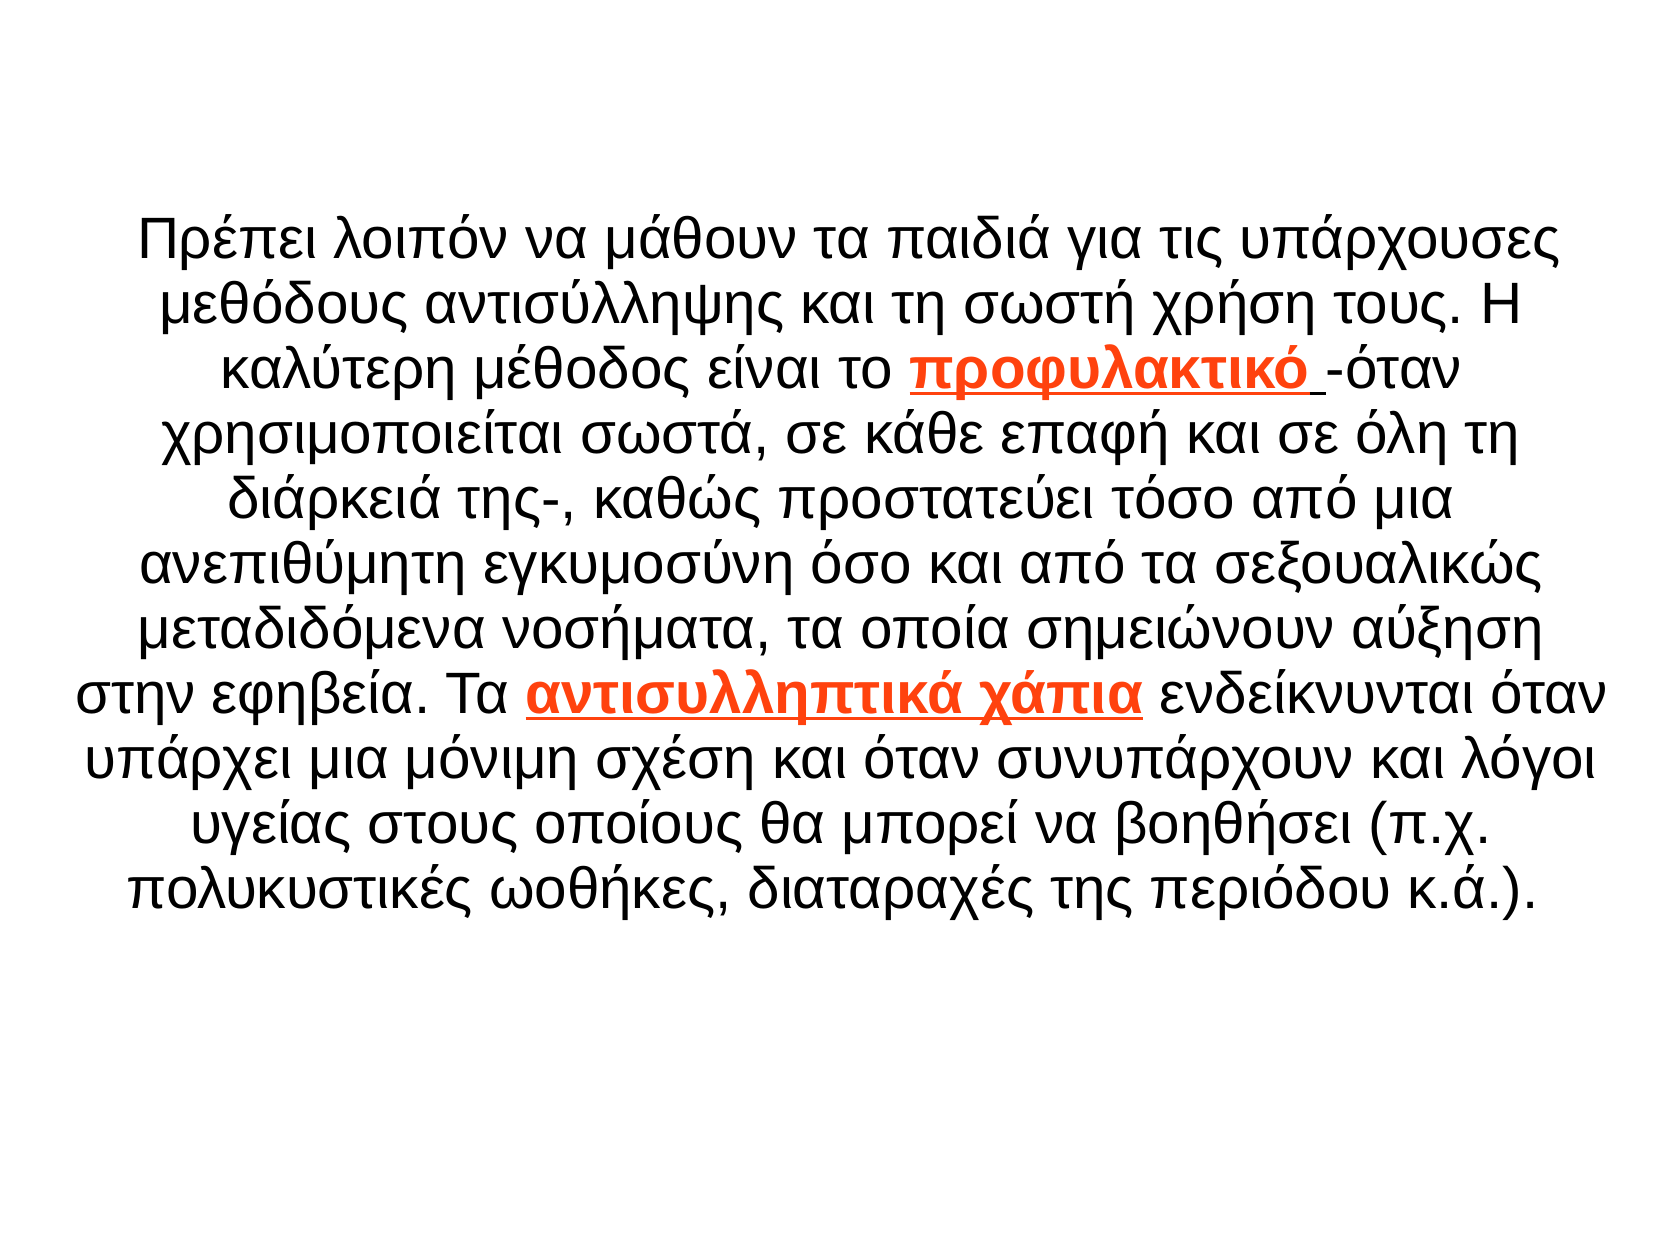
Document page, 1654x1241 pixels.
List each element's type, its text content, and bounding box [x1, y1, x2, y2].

text_box Πρέπει λοιπόν να μάθουν τα παιδιά για τις υπάρχουσες μεθόδους αντισύλληψης και τη σωστή χρήση τους. Η καλύτερη μέθοδος είναι το προφυλακτικό -όταν χρησιμοποιείται σωστά, σε κάθε επαφή και σε όλη τη διάρκειά της-, καθώς προστατεύει τόσο από μια ανεπιθύμητη εγκυμοσύνη όσο και από τα σεξουαλικώς μεταδιδόμενα νοσήματα, τα οποία σημειώνουν αύξηση στην εφηβεία. Τα αντισυλληπτικά χάπια ενδείκνυνται όταν υπάρχει μια μόνιμη σχέση και όταν συνυπάρχουν και λόγοι υγείας στους οποίους θα μπορεί να βοηθήσει (π.χ. πολυκυστικές ωοθήκες, διαταραχές της περιόδου κ.ά.). [59, 198, 1625, 1067]
